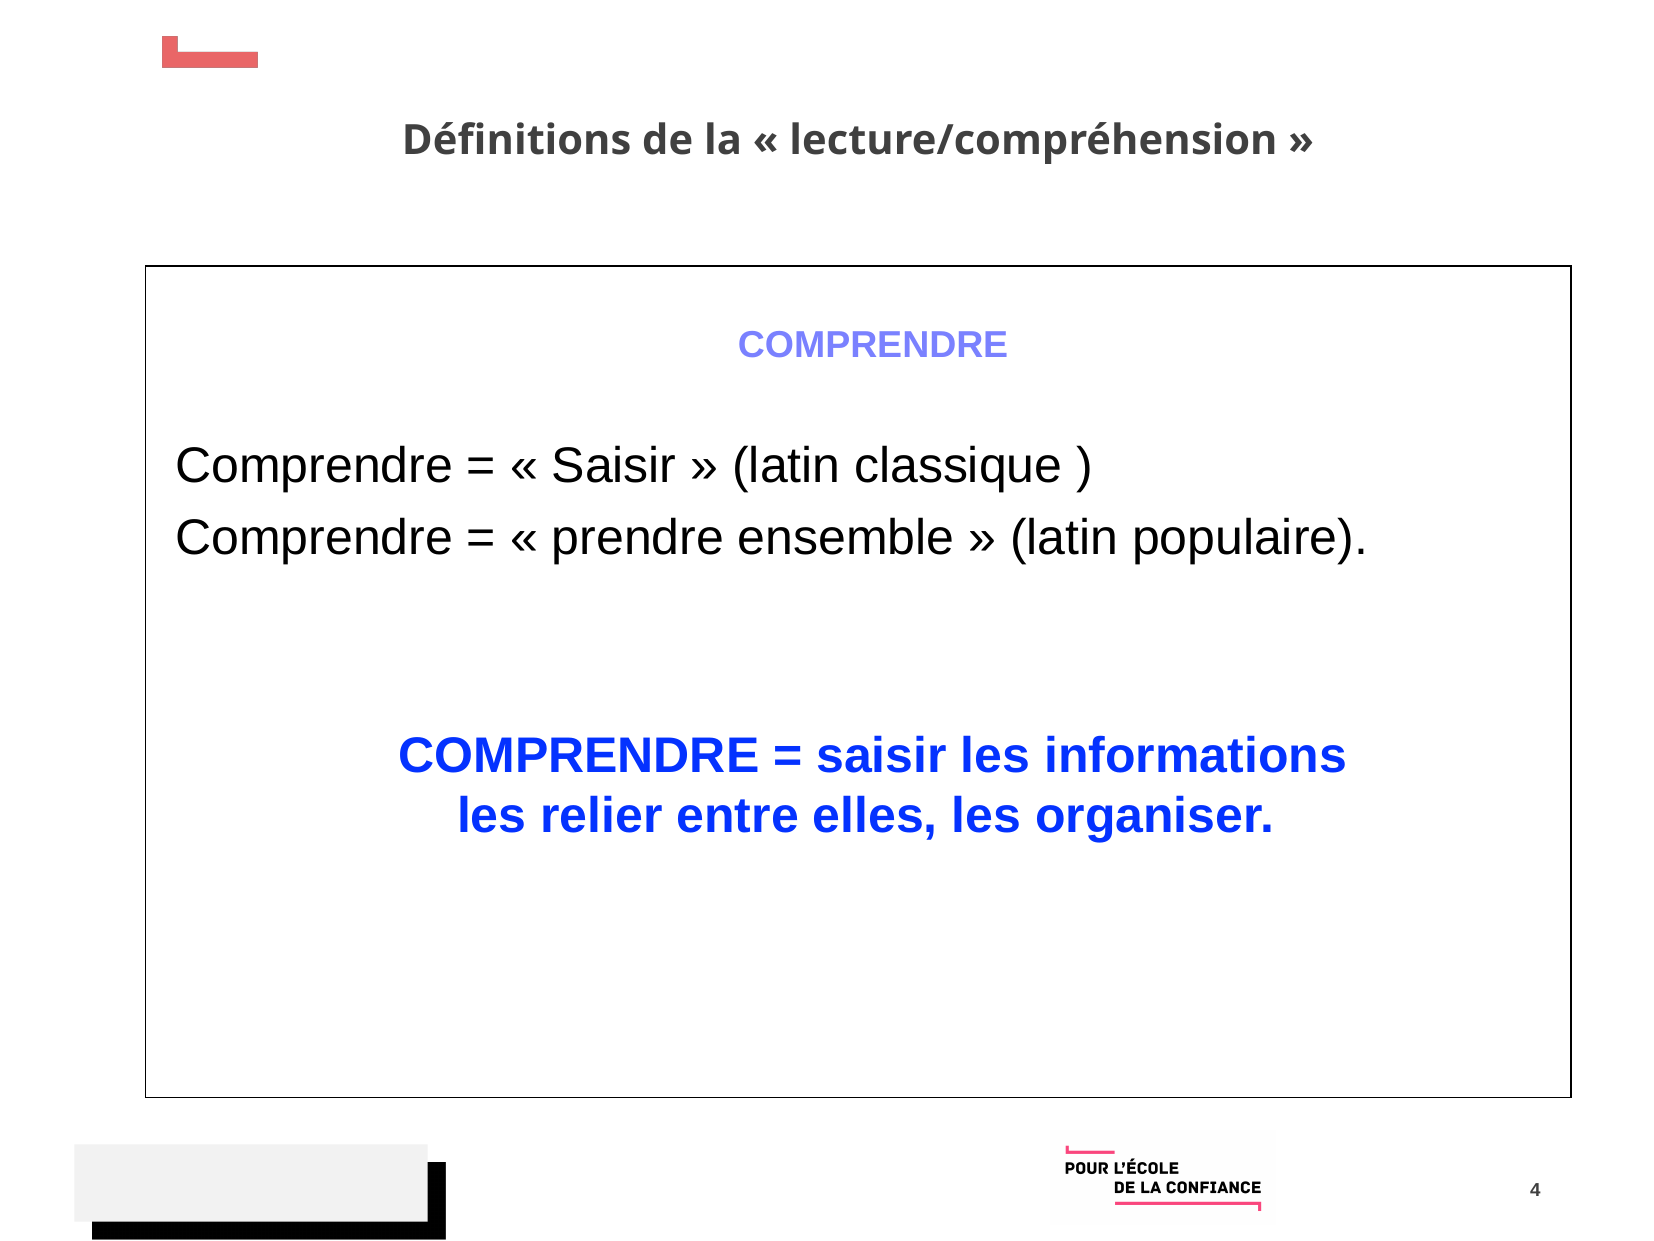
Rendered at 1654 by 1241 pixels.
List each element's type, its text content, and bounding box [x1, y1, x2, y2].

text_box <numéro> [1473, 1155, 1556, 1222]
picture [161, 35, 259, 69]
picture [1049, 1130, 1279, 1227]
title Définitions de la « lecture/compréhension » [145, 67, 1571, 209]
list COMPRENDRE Comprendre = « Saisir » (latin classique ) Comprendre = « prendre ensemble » (latin populaire). COMPRENDRE = saisir les informations les relier entre elles, les organiser. [145, 266, 1571, 1098]
text_box [74, 1144, 428, 1222]
